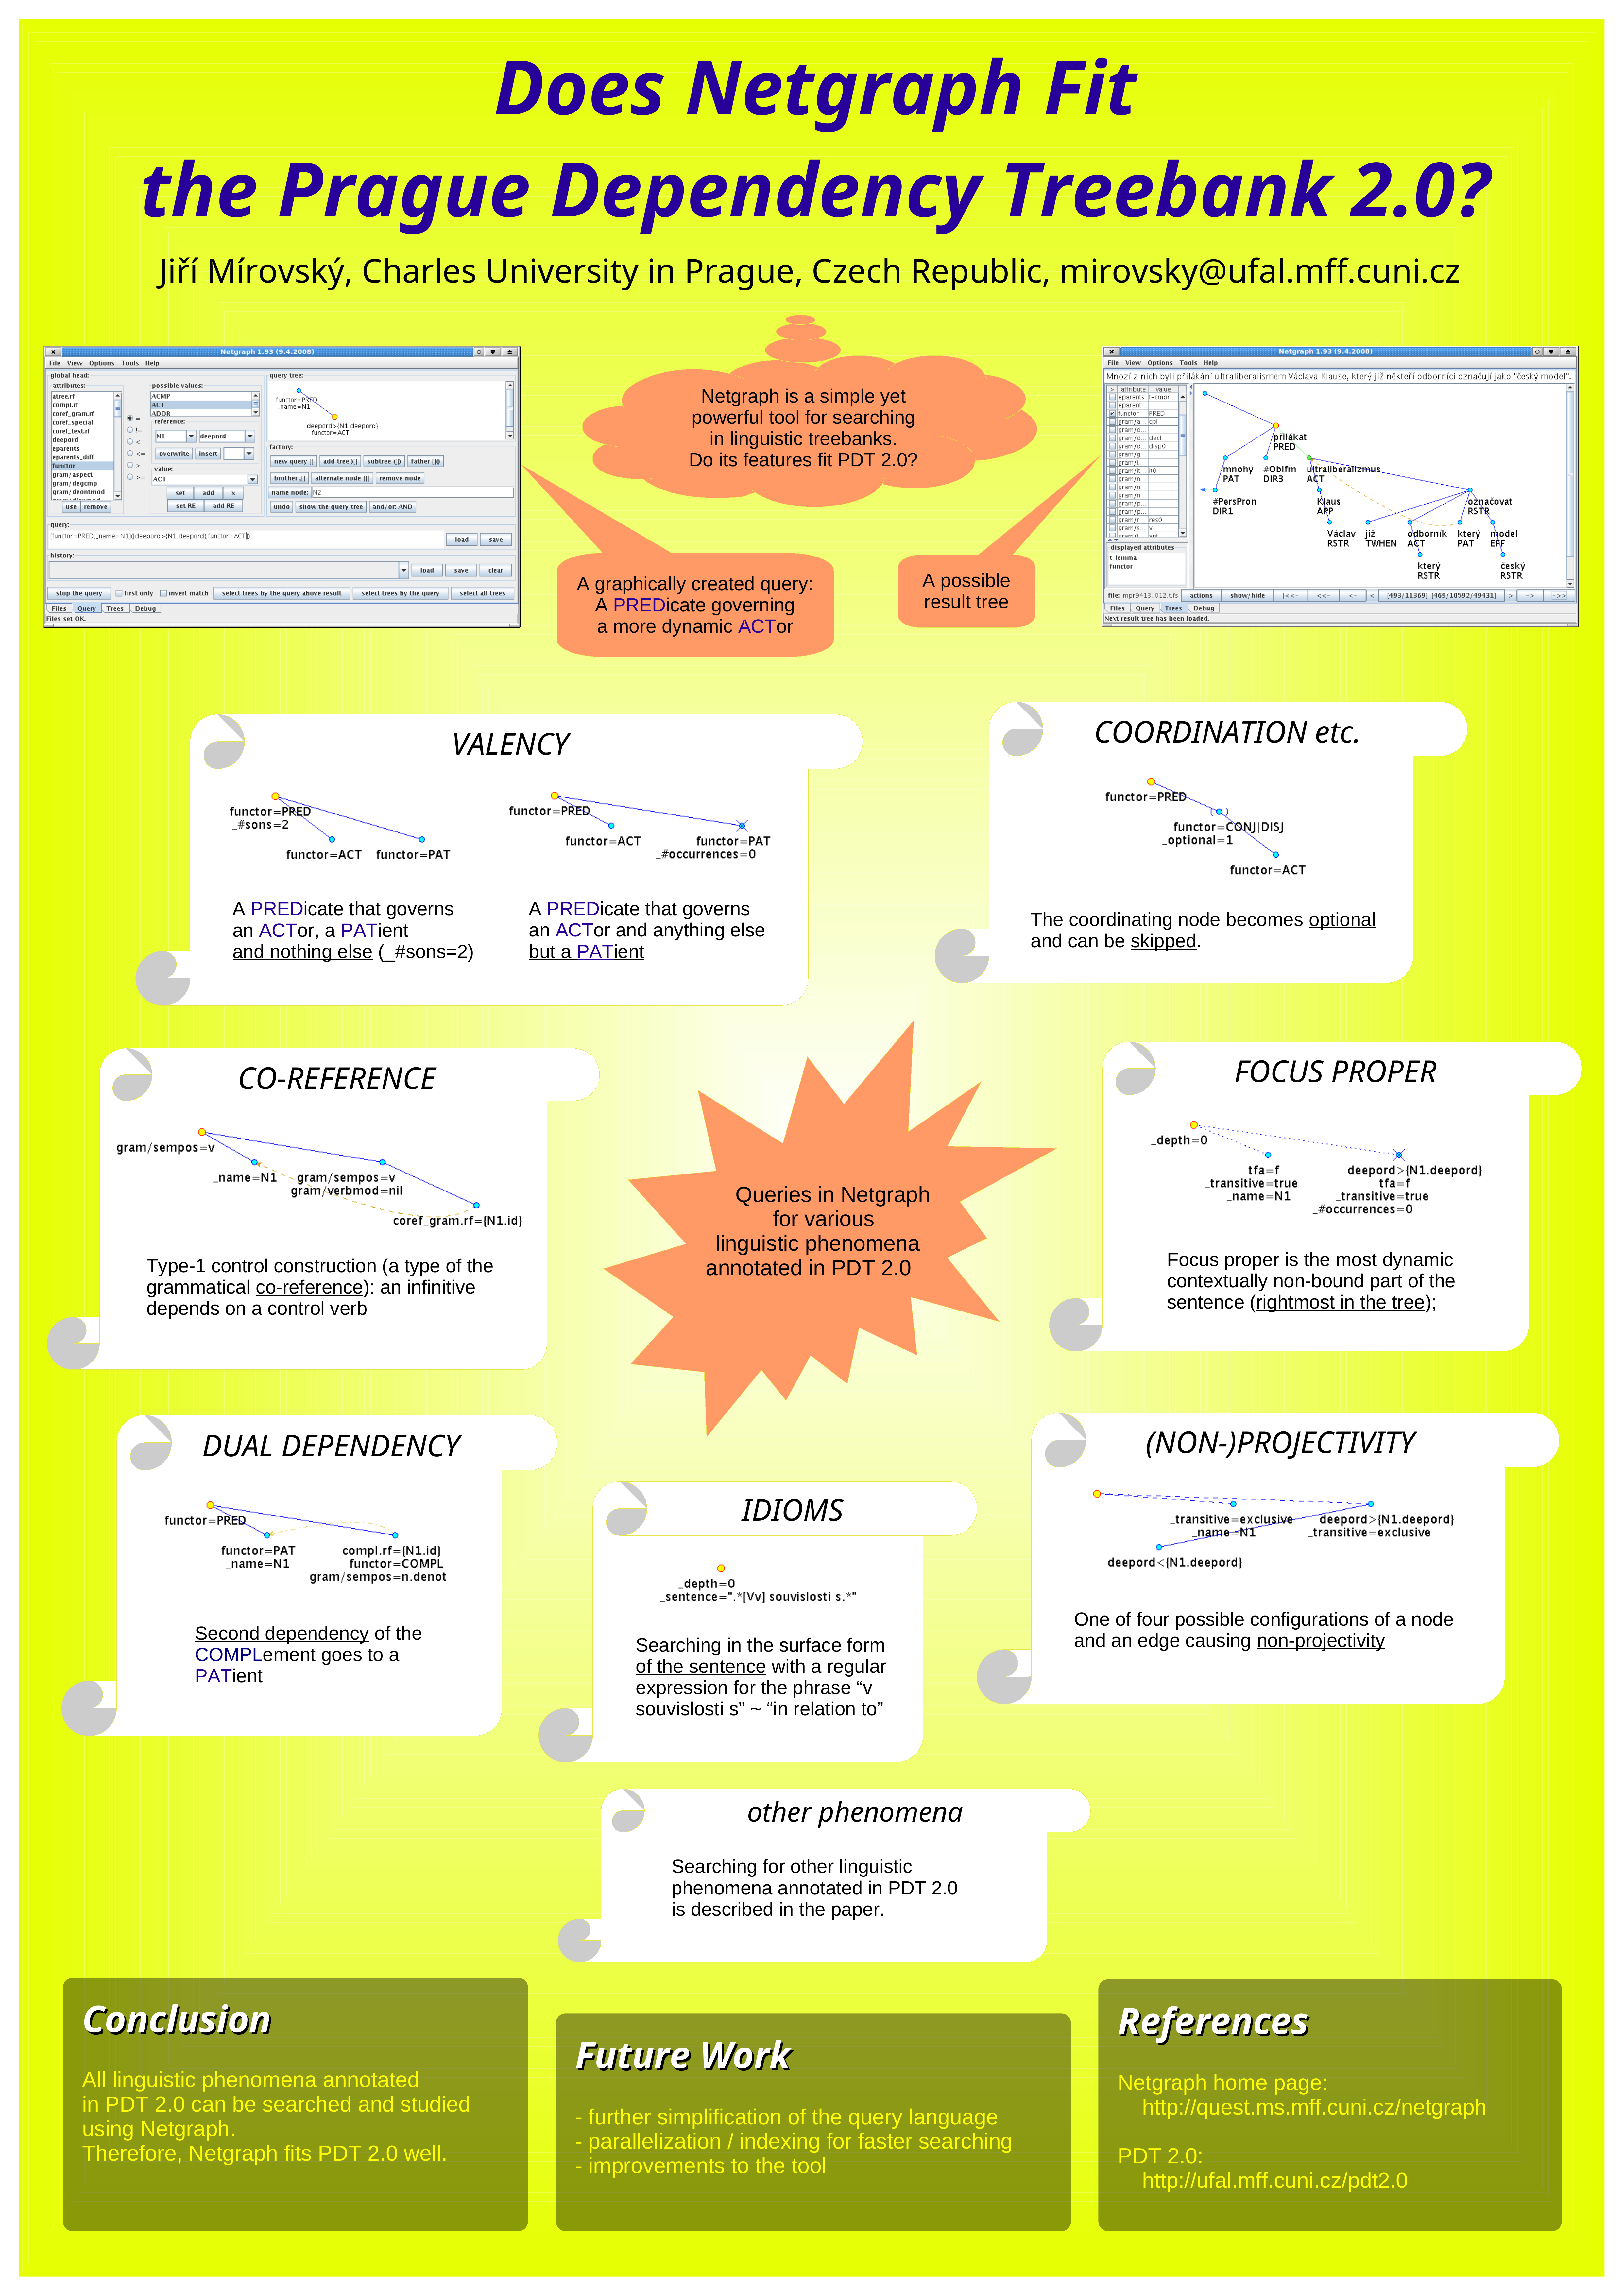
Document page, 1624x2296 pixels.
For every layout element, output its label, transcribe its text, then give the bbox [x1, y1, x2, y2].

text_box Future Work - further simplification of the query language - parallelization / indexing for faster searching - improvements to the tool [556, 2013, 1071, 2231]
text_box Focus proper is the most dynamic contextually non-bound part of the sentence (rightmost in the tree); [1167, 1249, 1493, 1320]
picture [1103, 775, 1309, 879]
text_box CO-REFERENCE [238, 1057, 509, 1098]
text_box [61, 1415, 557, 1736]
picture [113, 1125, 525, 1230]
text_box FOCUS PROPER [1234, 1050, 1497, 1091]
picture [658, 1562, 860, 1605]
text_box [934, 702, 1468, 983]
picture [506, 789, 774, 861]
text_box [538, 1481, 977, 1762]
text_box COORDINATION etc. [1094, 711, 1414, 751]
picture [1090, 1486, 1457, 1571]
text_box Searching in the surface form of the sentence with a regular expression for the phrase “v souvislosti s” ~ “in relation to” [636, 1634, 901, 1730]
picture [1147, 1118, 1485, 1219]
picture [162, 1499, 450, 1586]
text_box The coordinating node becomes optional and can be skipped. [1031, 909, 1379, 968]
text_box [47, 1048, 600, 1370]
title Jiří Mírovský, Charles University in Prague, Czech Republic, mirovsky@ufal.mff.cuni.cz [187, 242, 1434, 298]
text_box other phenomena [747, 1792, 1009, 1829]
text_box References Netgraph home page: http://quest.ms.mff.cuni.cz/netgraph PDT 2.0: http://ufal.mff.cuni.cz/pdt2.0 [1098, 1979, 1562, 2231]
text_box Netgraph is a simple yet powerful tool for searching in linguistic treebanks. Do its features fit PDT 2.0? [582, 315, 1037, 507]
text_box [977, 1413, 1560, 1704]
text_box Searching for other linguistic phenomena annotated in PDT 2.0 is described in the paper. [672, 1856, 998, 1927]
text_box A possible result tree [898, 454, 1101, 628]
text_box [135, 714, 863, 1006]
text_box (NON-)PROJECTIVITY [1146, 1421, 1504, 1463]
text_box Second dependency of the COMPLement goes to a PATient [195, 1622, 440, 1713]
text_box DUAL DEPENDENCY [202, 1424, 532, 1465]
text_box Queries in Netgraph for various linguistic phenomena annotated in PDT 2.0 [603, 1020, 1057, 1437]
text_box [558, 1789, 1091, 1962]
text_box A graphically created query: A PREDicate governing a more dynamic ACTor [521, 464, 834, 657]
text_box One of four possible configurations of a node and an edge causing non-projectivity [1074, 1608, 1471, 1677]
text_box Conclusion All linguistic phenomena annotated in PDT 2.0 can be searched and studied using Netgraph. Therefore, Netgraph fits PDT 2.0 well. [63, 1978, 528, 2231]
text_box [1049, 1042, 1582, 1351]
text_box IDIOMS [742, 1489, 881, 1530]
picture [228, 790, 454, 863]
text_box VALENCY [452, 723, 640, 764]
picture [1102, 346, 1579, 627]
picture [43, 346, 521, 628]
text_box A PREDicate that governs an ACTor, a PATient and nothing else (_#sons=2) [232, 898, 478, 982]
text_box Type-1 control construction (a type of the grammatical co-reference): an infinitive depends on a control verb [146, 1255, 517, 1327]
title Does Netgraph Fit the Prague Dependency Treebank 2.0? [60, 34, 1571, 239]
text_box A PREDicate that governs an ACTor and anything else but a PATient [529, 898, 785, 985]
